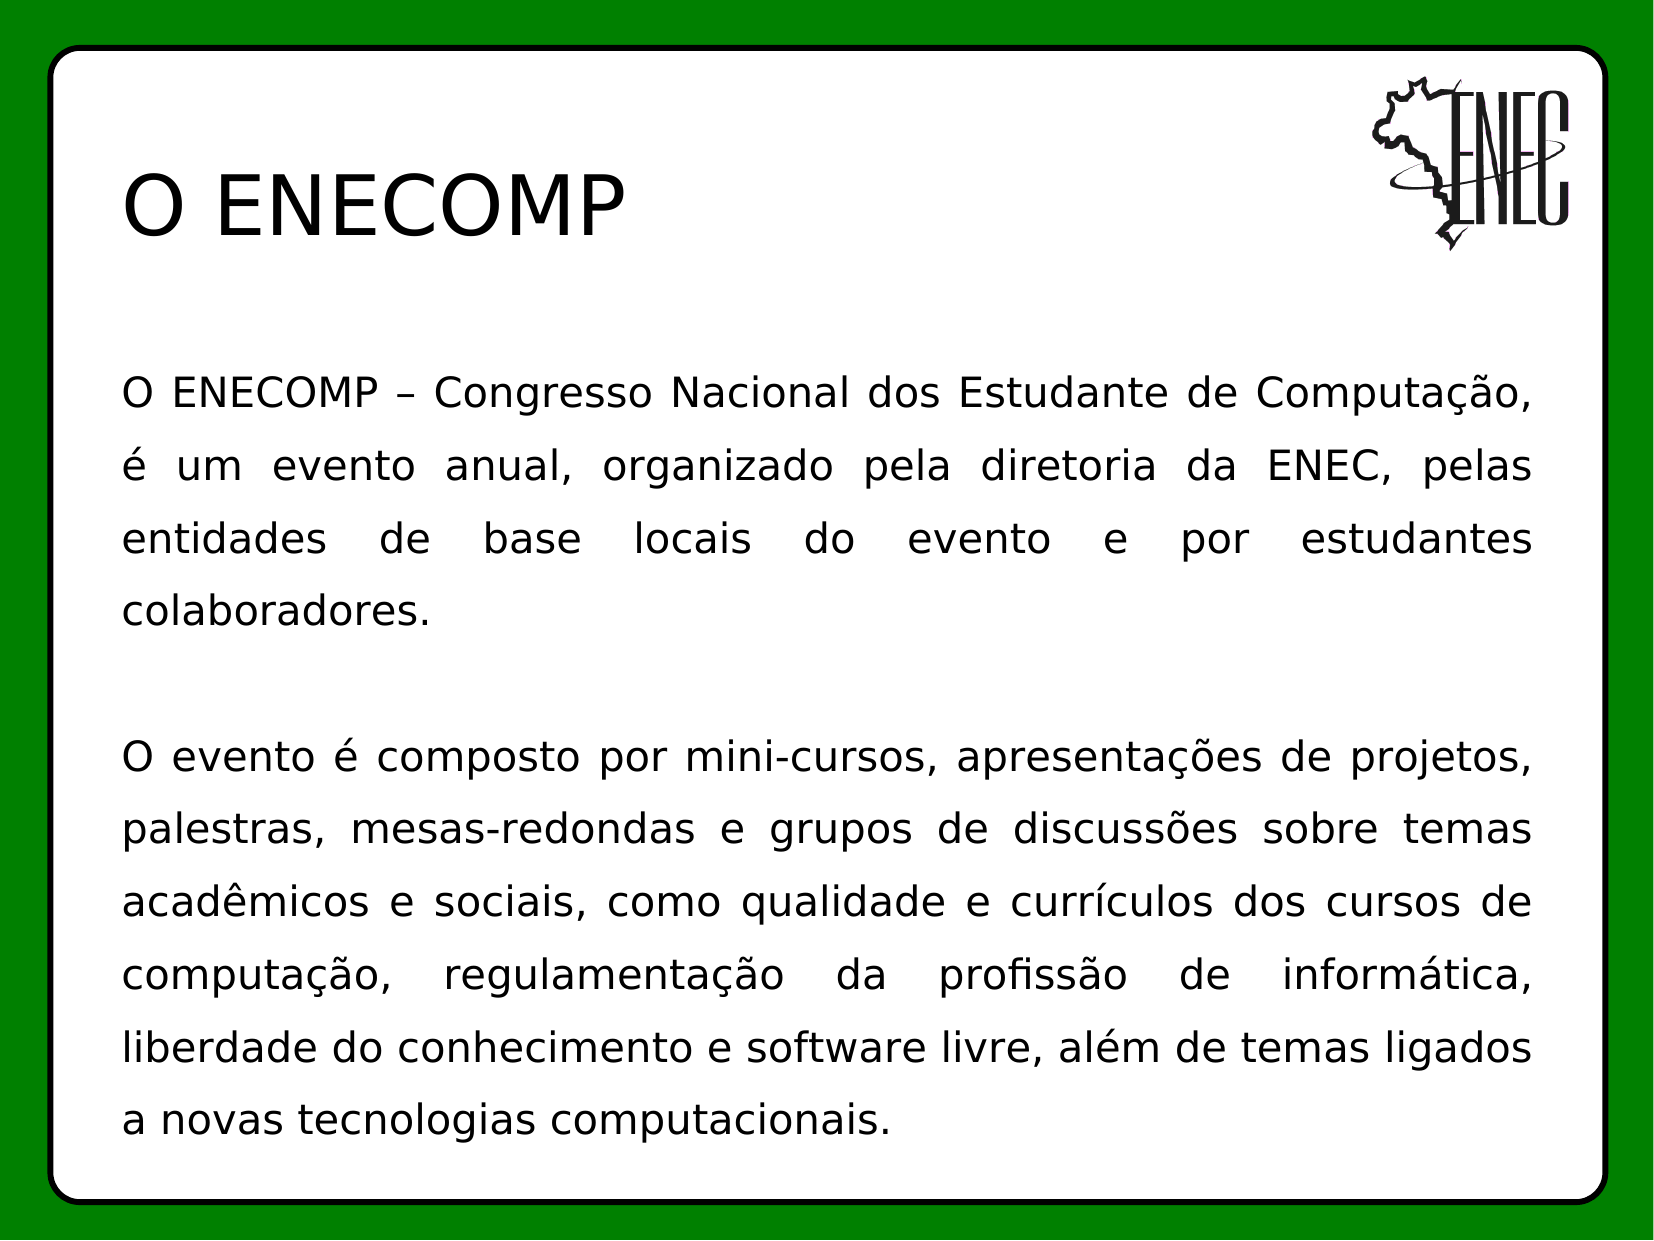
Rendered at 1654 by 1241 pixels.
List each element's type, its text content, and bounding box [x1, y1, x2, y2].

picture [1367, 71, 1574, 273]
list O ENECOMP – Congresso Nacional dos Estudante de Computação, é um evento anual, organizado pela diretoria da ENEC, pelas entidades de base locais do evento e por estudantes colaboradores. O evento é composto por mini-cursos, apresentações de projetos, palestras, mesas-redondas e grupos de discussões sobre temas acadêmicos e sociais, como qualidade e currículos dos cursos de computação, regulamentação da profissão de informática, liberdade do conhecimento e software livre, além de temas ligados a novas tecnologias computacionais. [121, 344, 1534, 1169]
title O ENECOMP [121, 102, 1534, 311]
